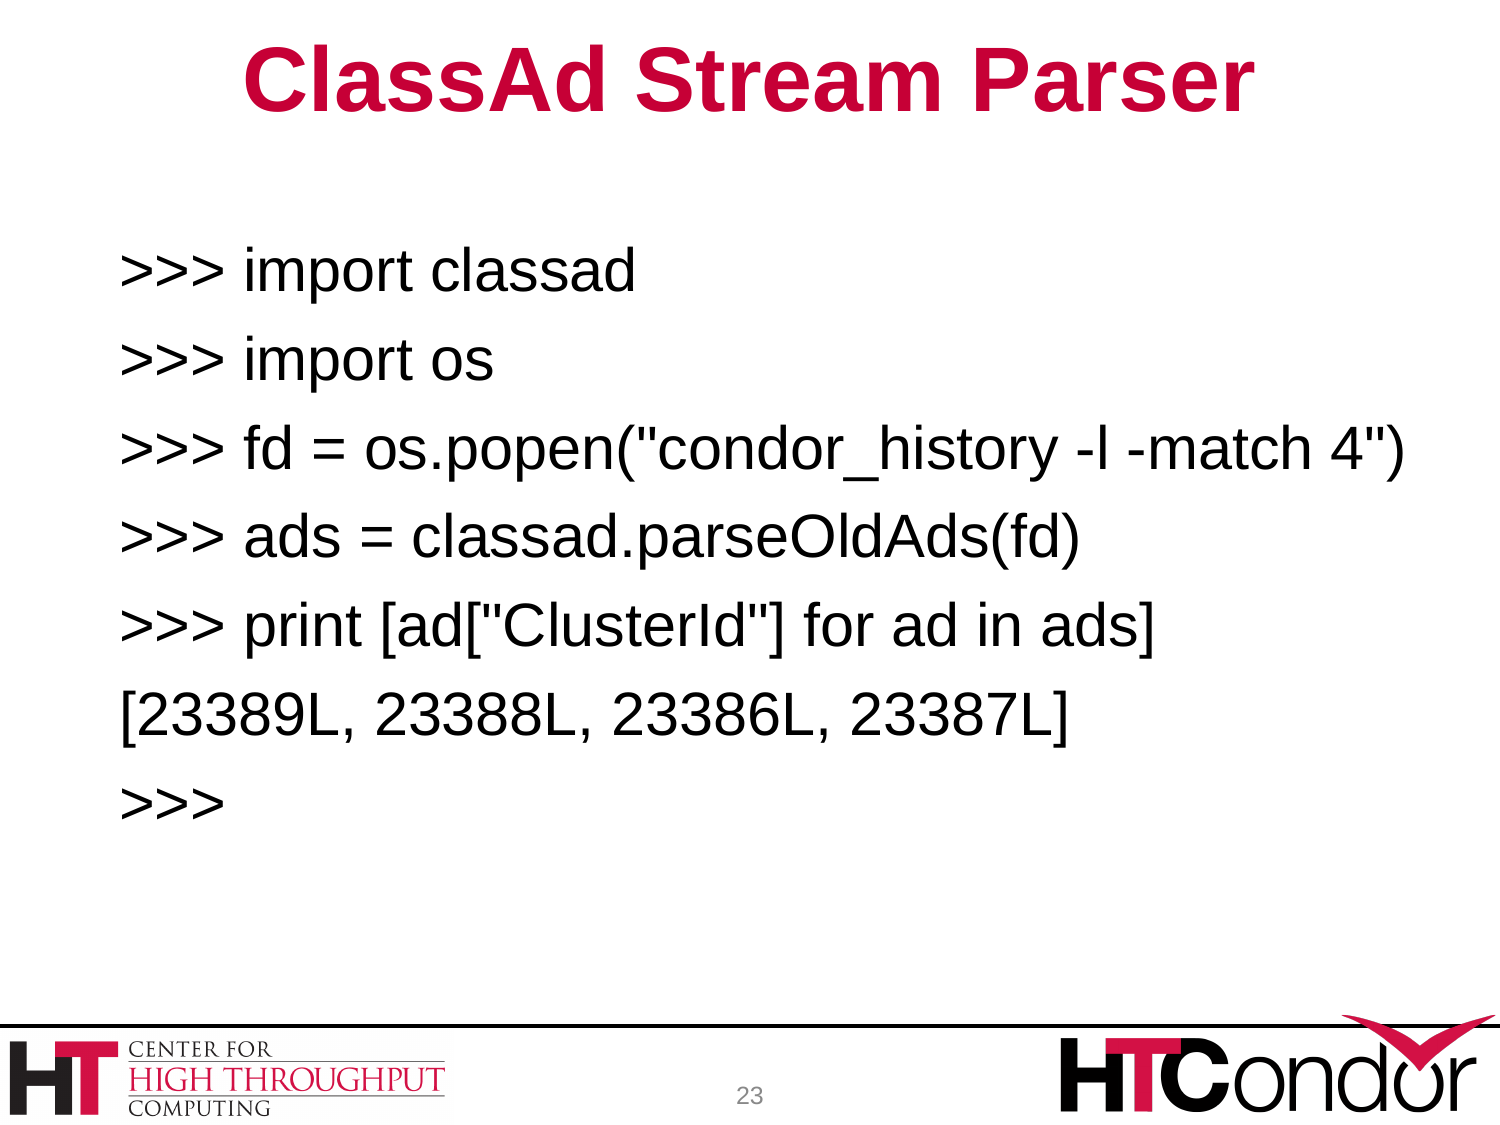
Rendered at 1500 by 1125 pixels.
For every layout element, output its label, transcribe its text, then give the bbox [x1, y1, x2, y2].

picture [0, 1029, 454, 1125]
list >>> import classad >>> import os >>> fd = os.popen("condor_history -l -match 4") >>> ads = classad.parseOldAds(fd) >>> print [ad["ClusterId"] for ad in ads] [23389L, 23388L, 23386L, 23387L] >>> [52, 222, 1431, 916]
title ClassAd Stream Parser [0, 0, 1500, 150]
picture [1055, 1014, 1500, 1119]
text_box <number> [575, 1065, 926, 1125]
